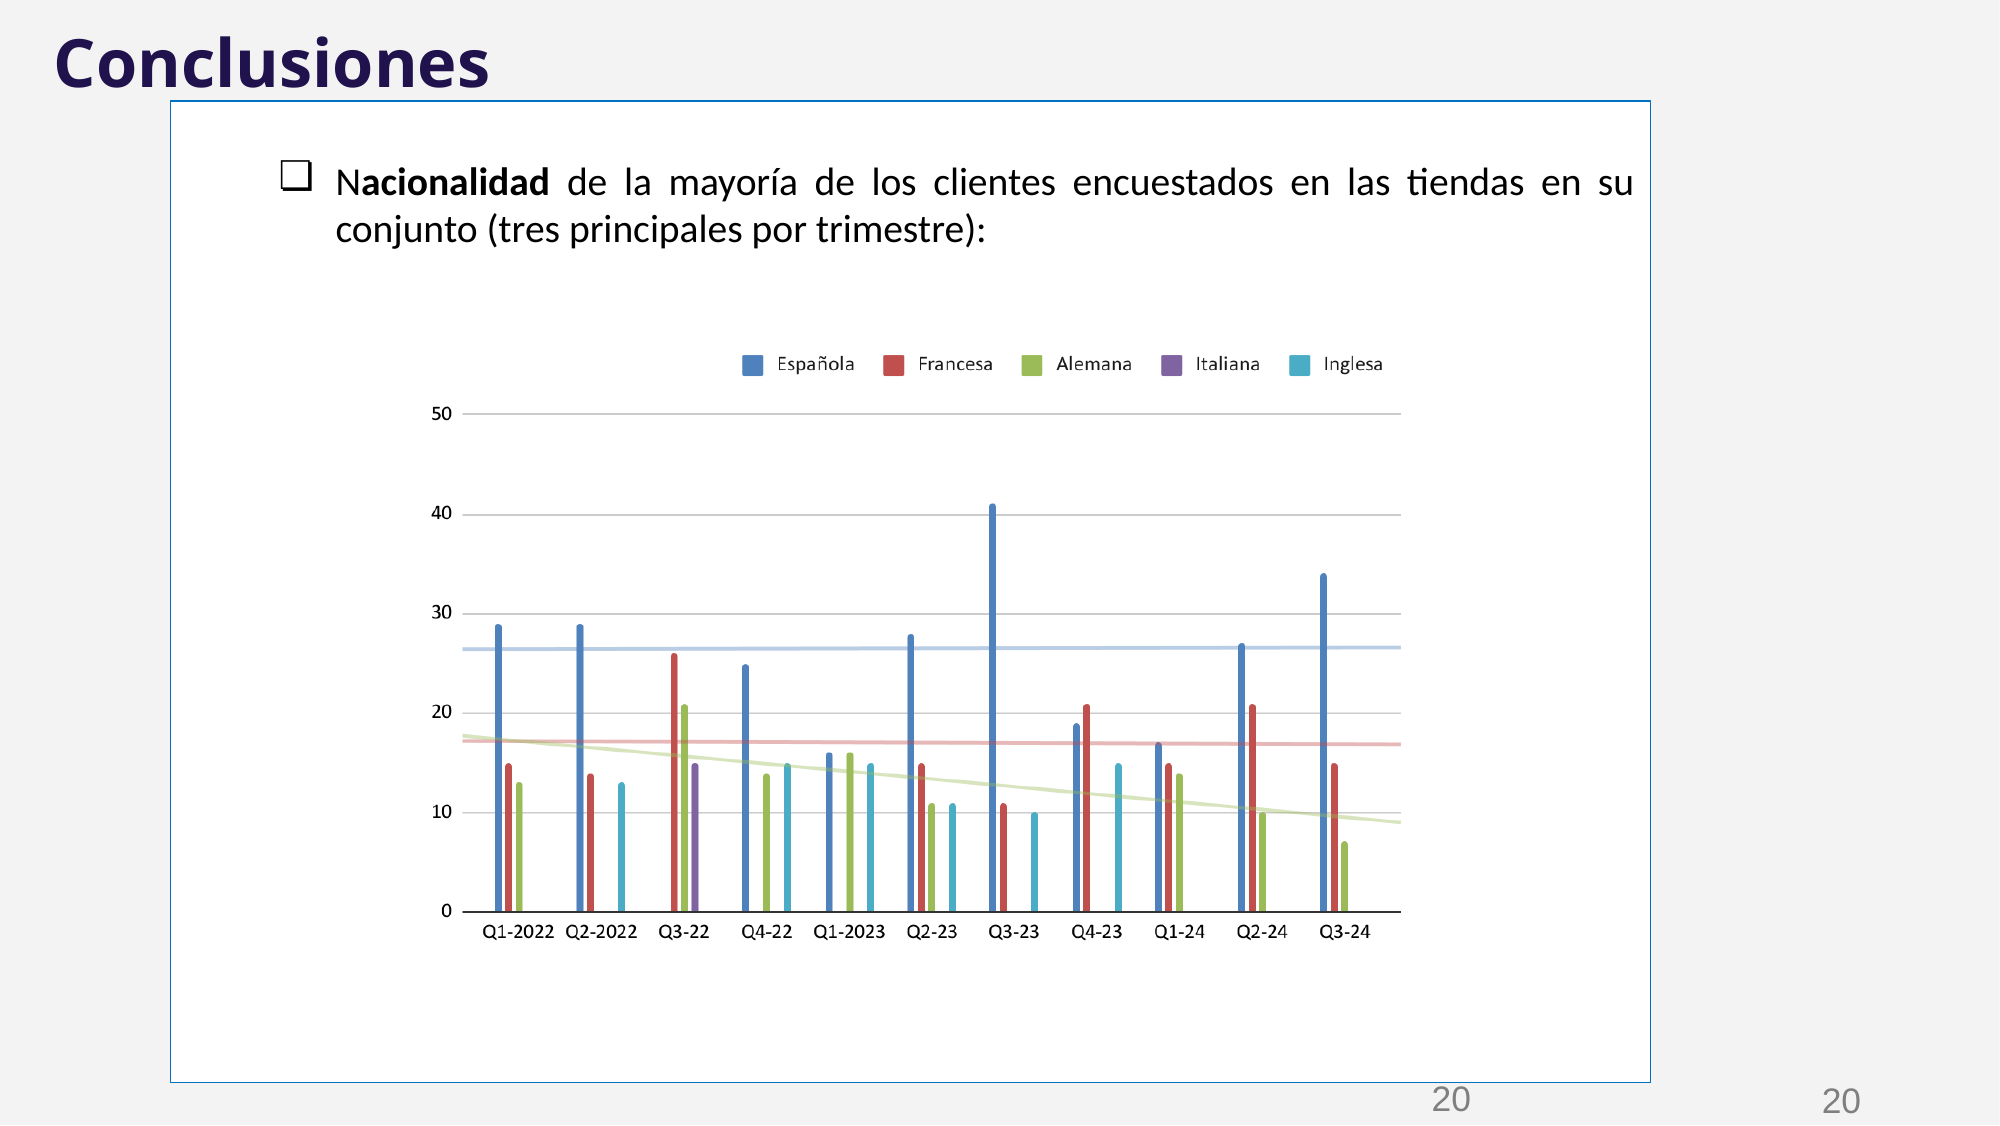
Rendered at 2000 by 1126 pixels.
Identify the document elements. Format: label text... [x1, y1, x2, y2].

text_box Conclusiones [53, 0, 1946, 124]
text_box Nacionalidad de la mayoría de los clientes encuestados en las tiendas en su conjunto (tres principales por trimestre): [170, 100, 1651, 1083]
text_box <number> [1413, 1067, 1881, 1126]
picture [388, 329, 1433, 975]
